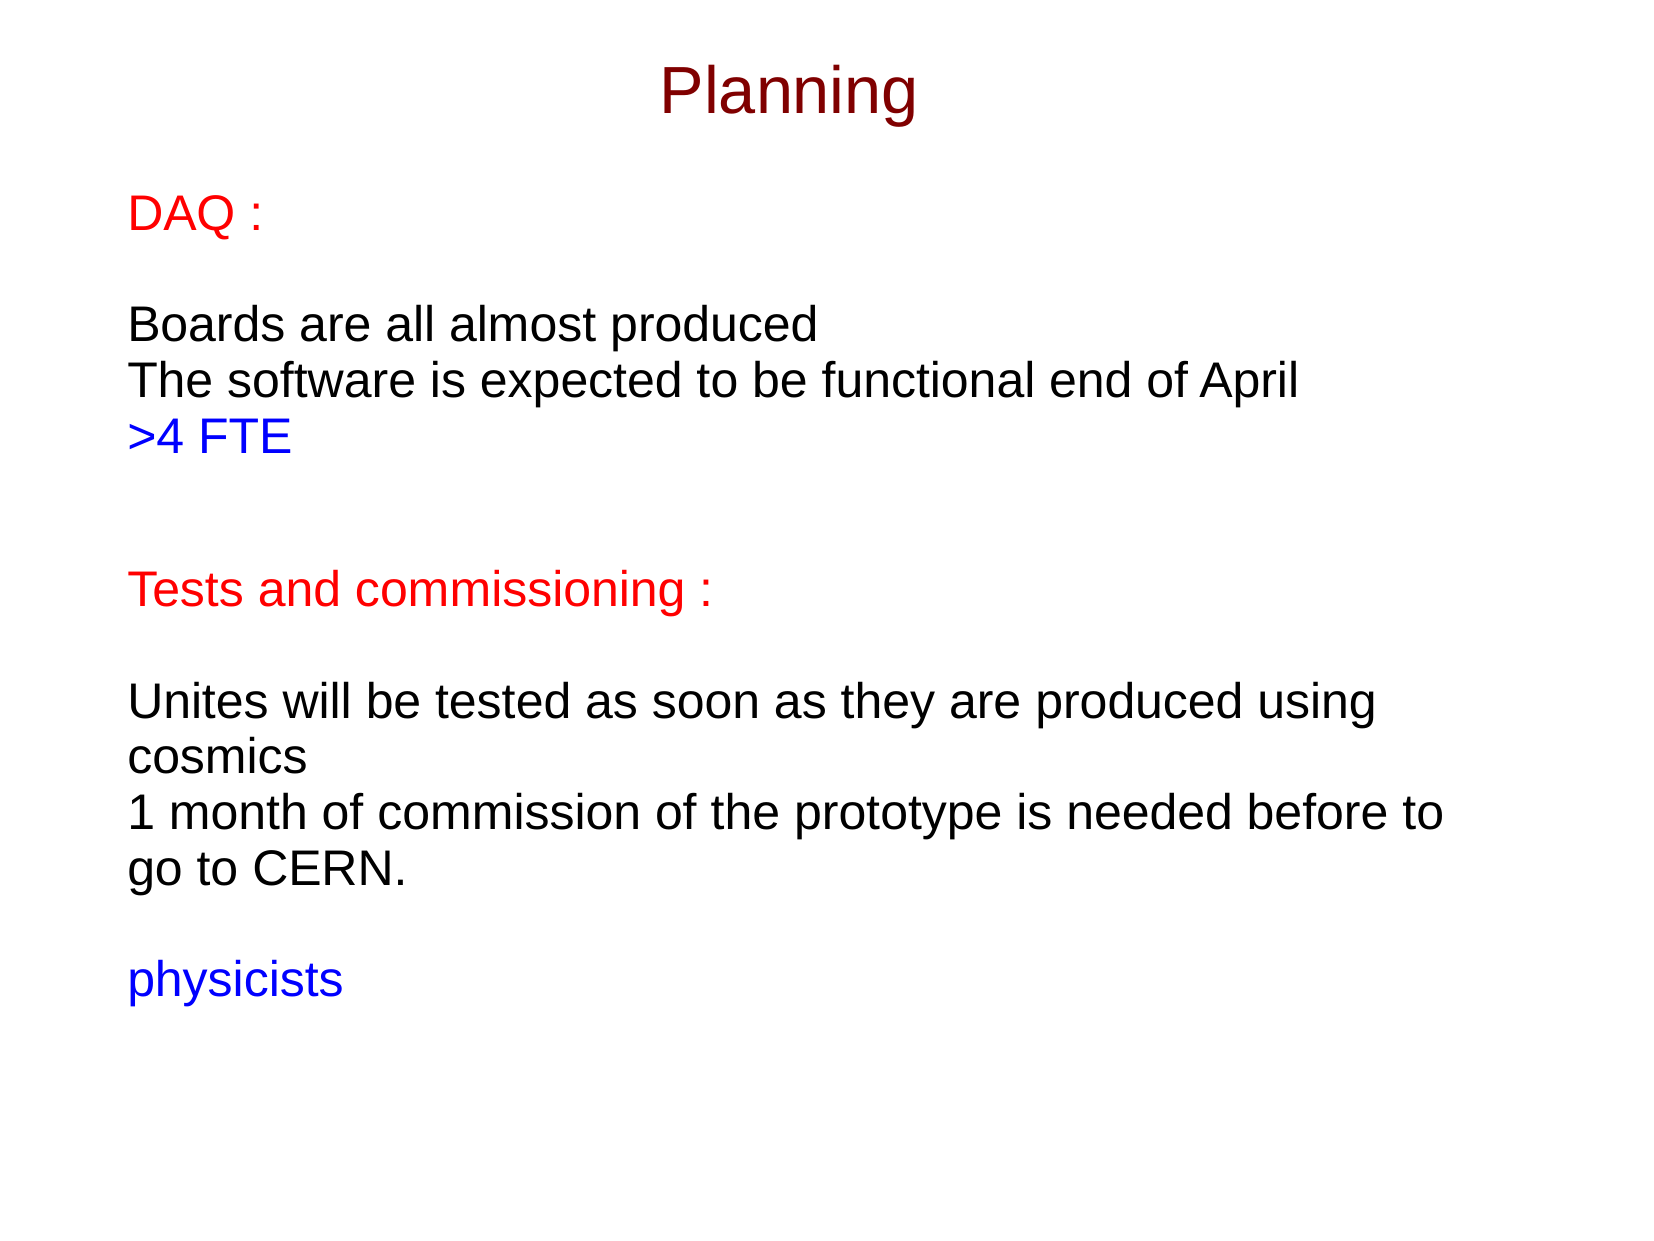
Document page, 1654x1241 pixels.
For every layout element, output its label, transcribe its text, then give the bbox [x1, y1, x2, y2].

text_box Planning [75, 45, 1463, 136]
text_box DAQ : Boards are all almost produced The software is expected to be functional end of April >4 FTE Tests and commissioning : Unites will be tested as soon as they are produced using cosmics 1 month of commission of the prototype is needed before to go to CERN. physicists [112, 121, 1501, 1015]
